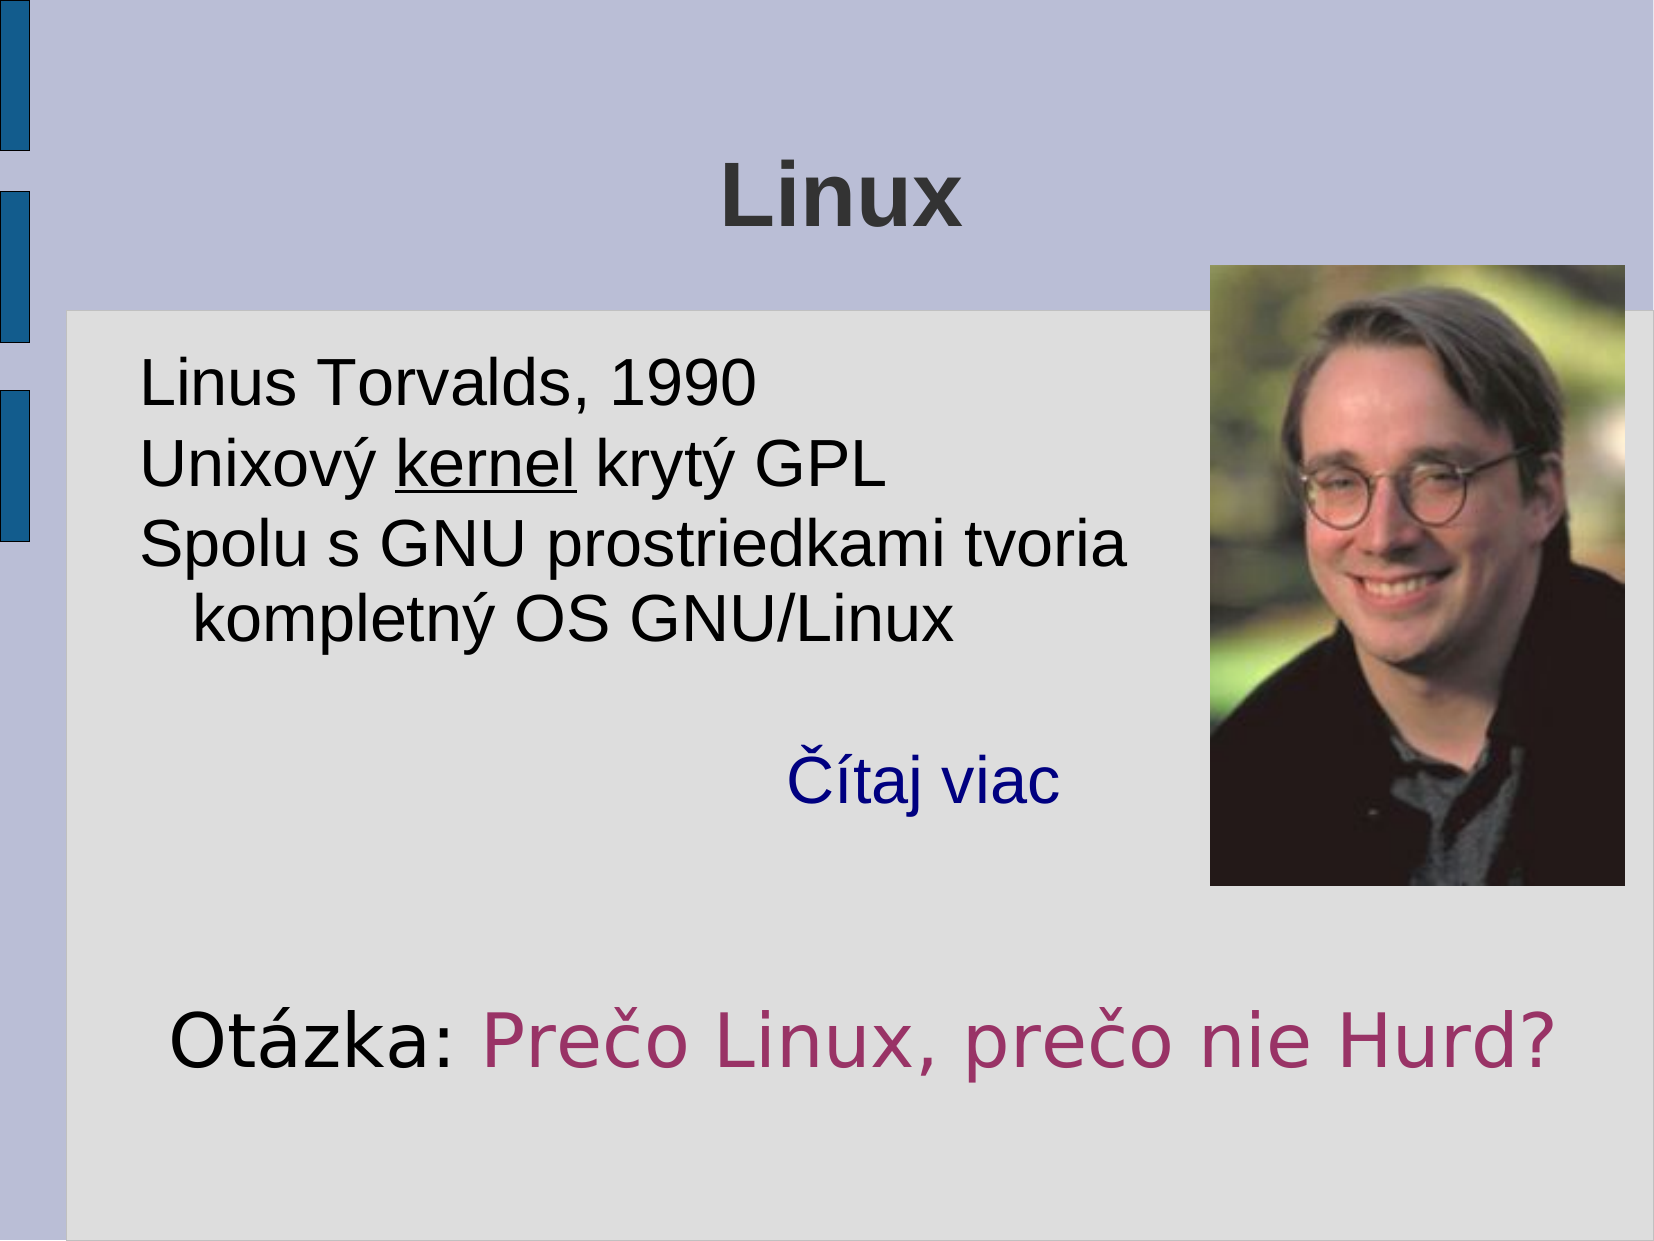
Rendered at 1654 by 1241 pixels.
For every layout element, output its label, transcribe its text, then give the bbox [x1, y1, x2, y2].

picture [1210, 265, 1625, 886]
title Linux [59, 91, 1625, 299]
text_box Otázka: Prečo Linux, prečo nie Hurd? [153, 990, 1574, 1093]
list Linus Torvalds, 1990 Unixový kernel krytý GPL Spolu s GNU prostriedkami tvoria kompletný OS GNU/Linux Čítaj viac [121, 344, 1211, 914]
